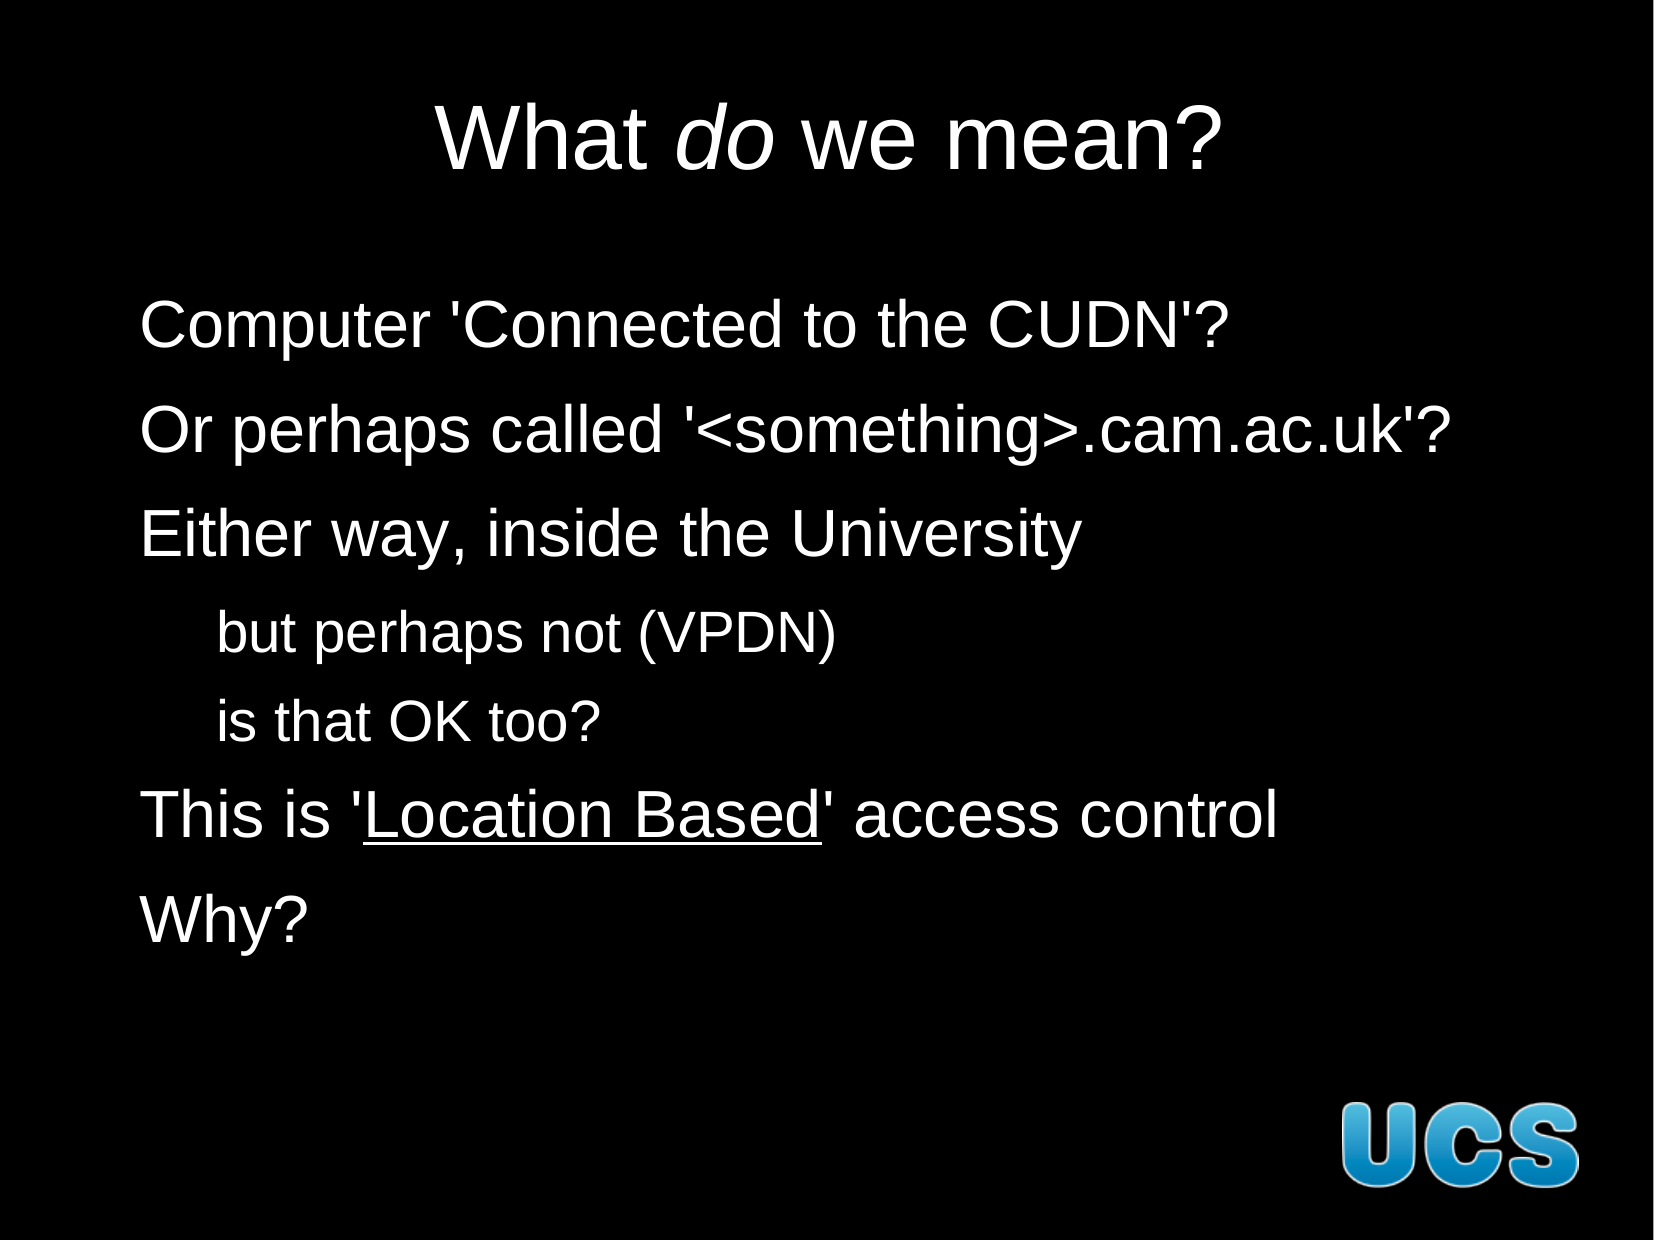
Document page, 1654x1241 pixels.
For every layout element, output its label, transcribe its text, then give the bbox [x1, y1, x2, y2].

list Computer 'Connected to the CUDN'? Or perhaps called '<something>.cam.ac.uk'? Either way, inside the University but perhaps not (VPDN) is that OK too? This is 'Location Based' access control Why? [121, 287, 1534, 1179]
title What do we mean? [123, 34, 1536, 242]
picture [1342, 1102, 1579, 1190]
